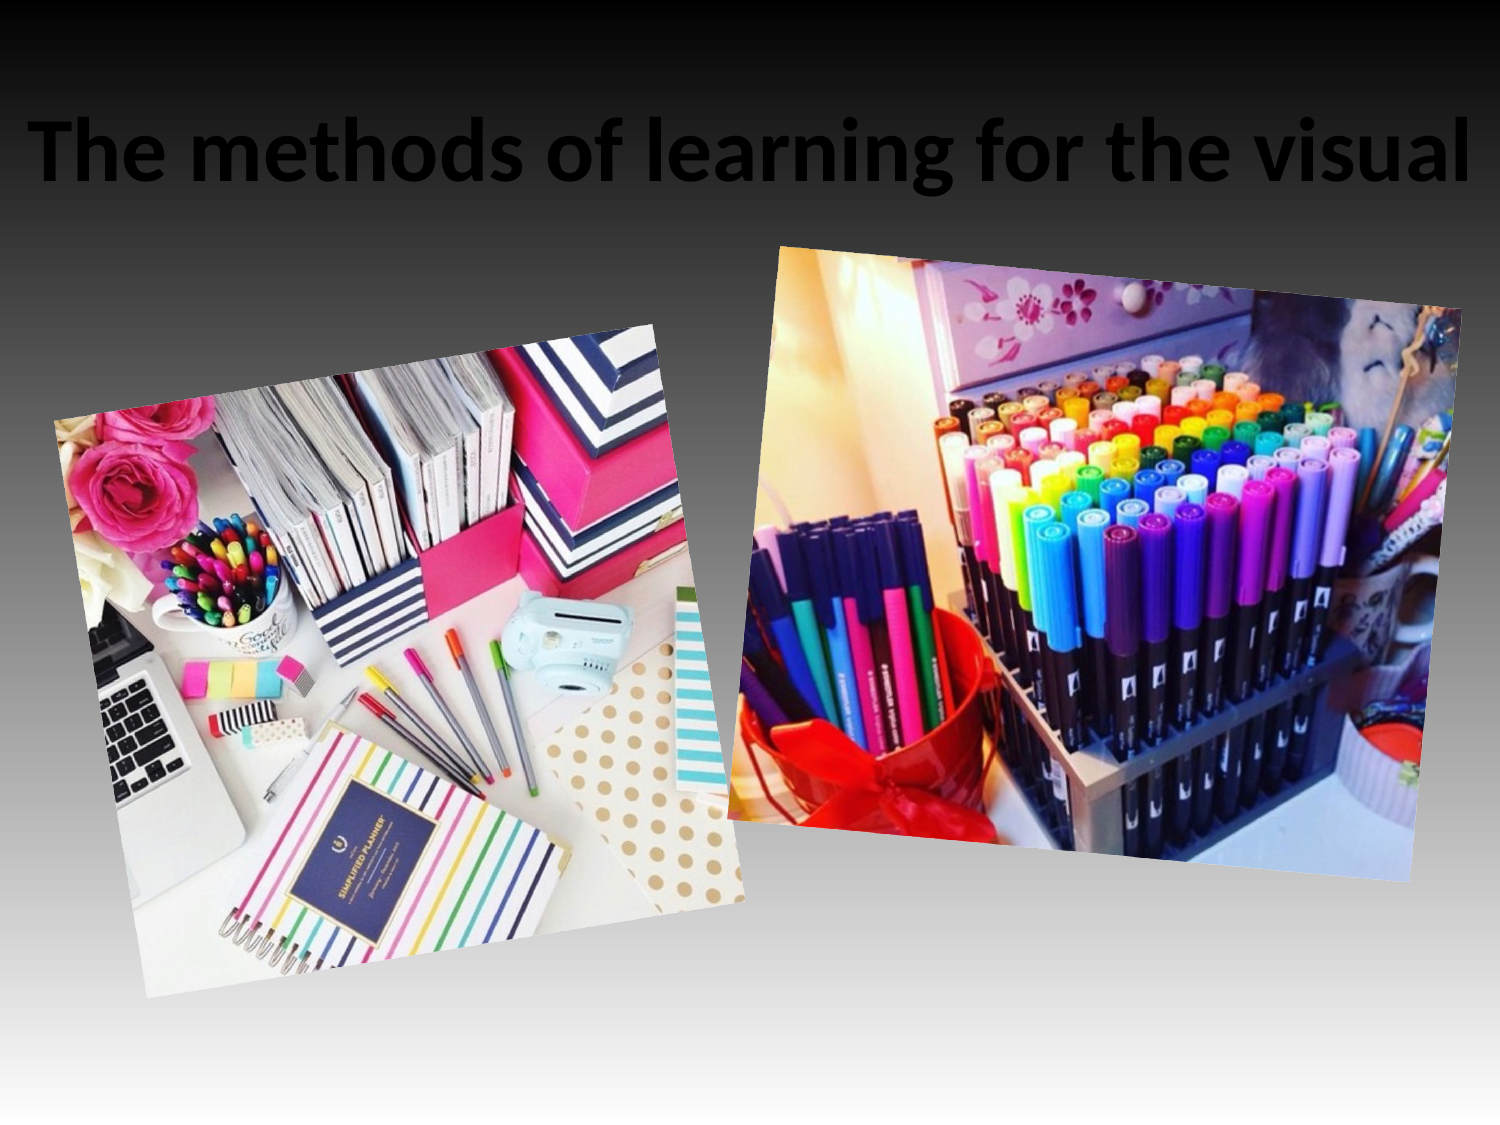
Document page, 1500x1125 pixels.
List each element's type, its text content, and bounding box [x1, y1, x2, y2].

text_box The methods of learning for the visual [12, 81, 1490, 207]
picture [53, 245, 1462, 998]
